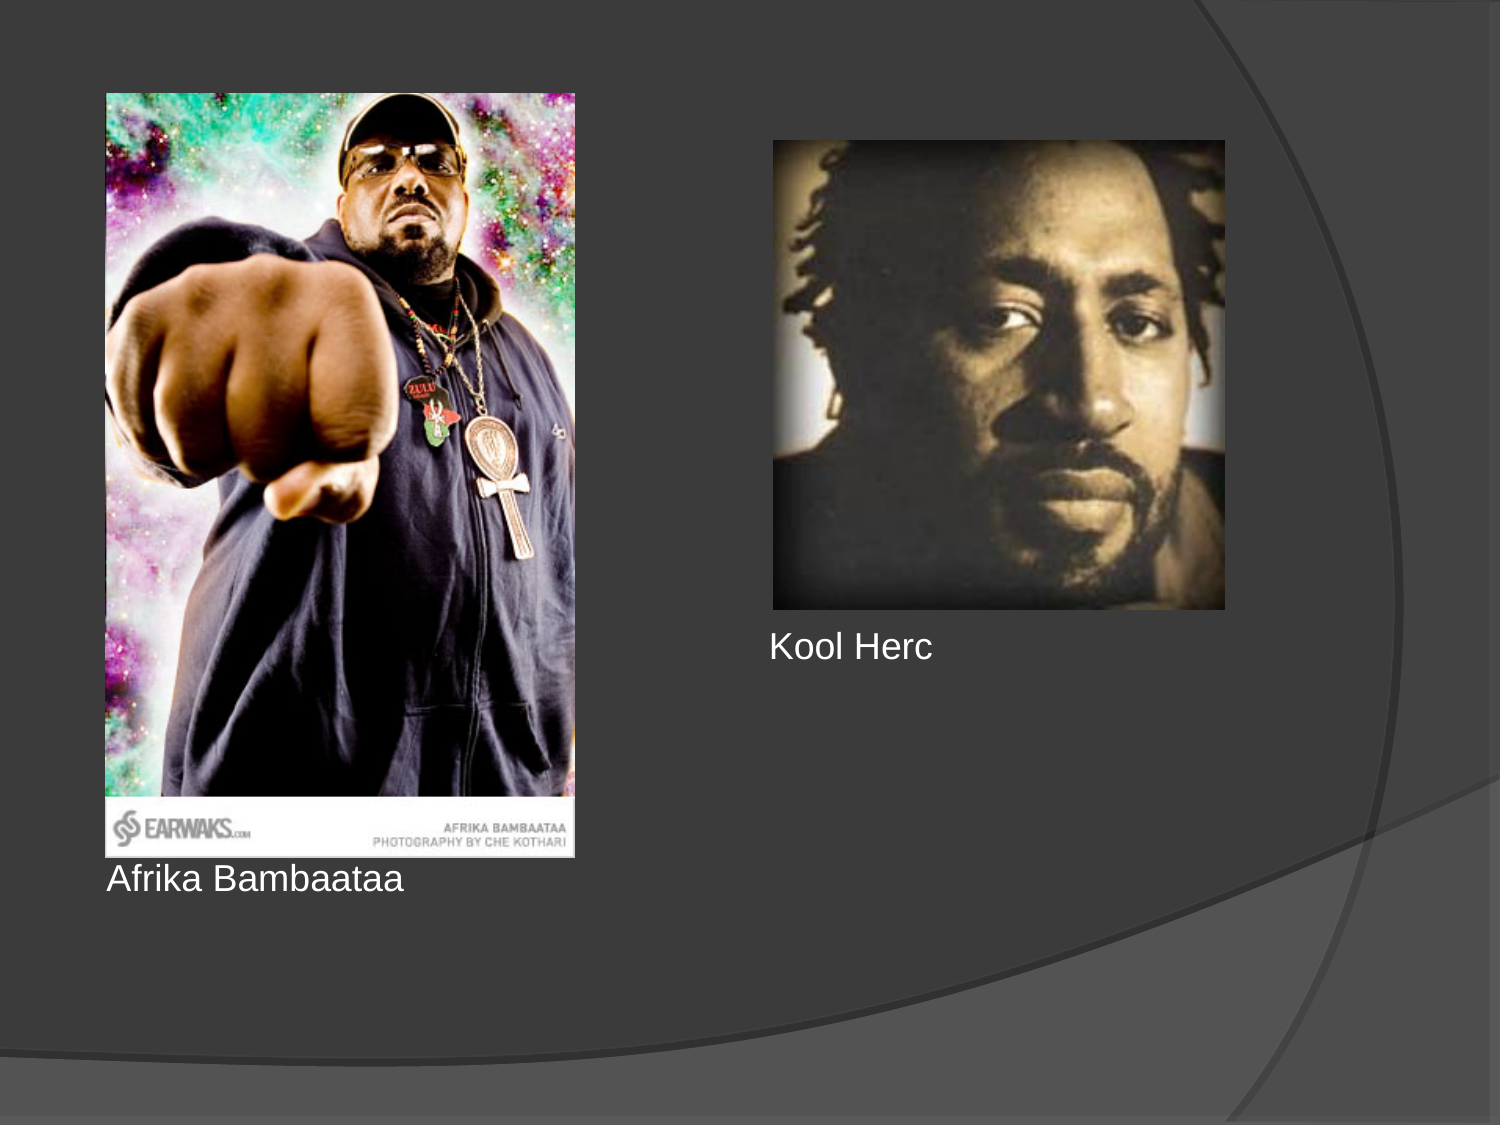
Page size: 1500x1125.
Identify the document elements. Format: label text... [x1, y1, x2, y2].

list Kool Herc Afrika Bambaataa [75, 46, 1407, 1043]
picture [105, 93, 575, 858]
picture [773, 140, 1225, 610]
